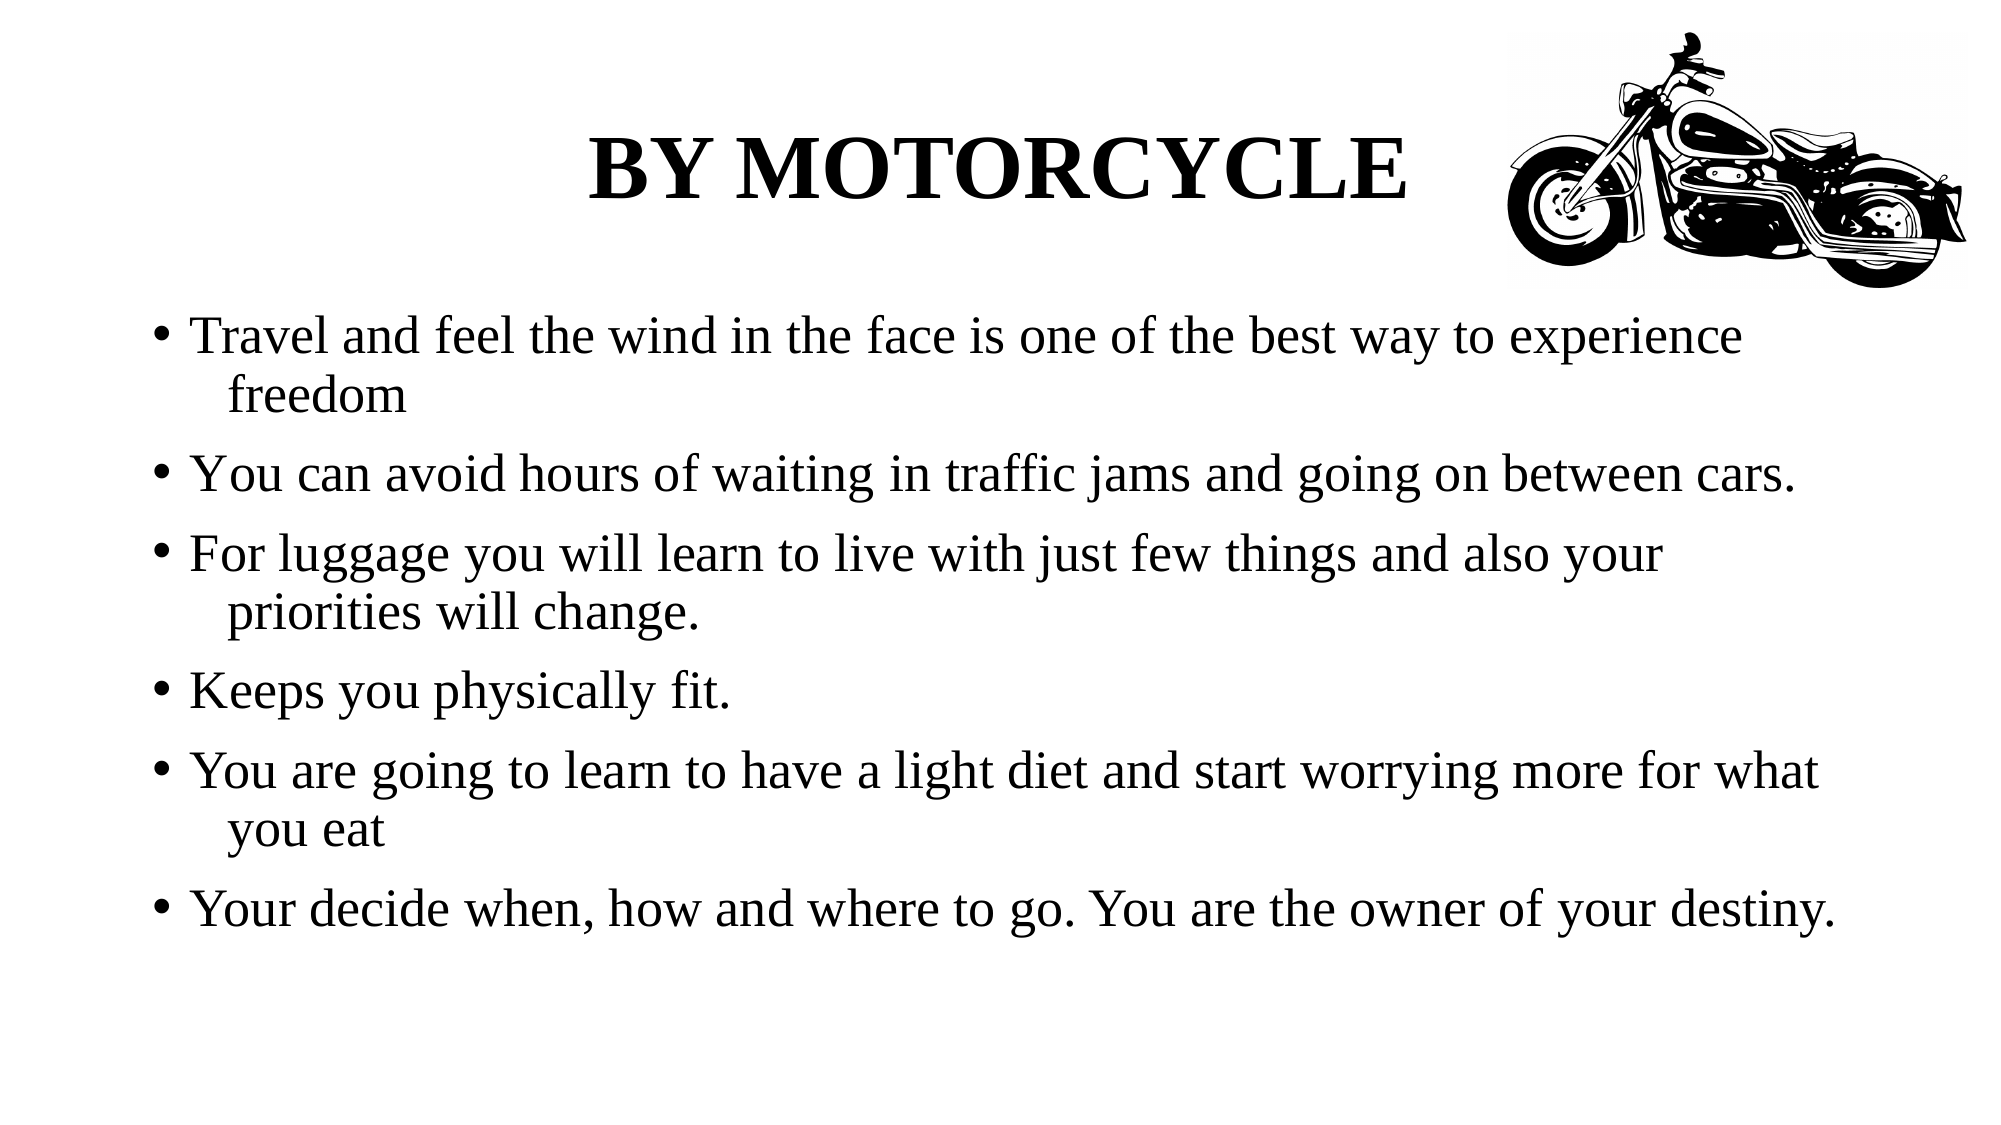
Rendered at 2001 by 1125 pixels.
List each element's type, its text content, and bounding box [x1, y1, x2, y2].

list Travel and feel the wind in the face is one of the best way to experience freedom You can avoid hours of waiting in traffic jams and going on between cars. For luggage you will learn to live with just few things and also your priorities will change. Keeps you physically fit. You are going to learn to have a light diet and start worrying more for what you eat Your decide when, how and where to go. You are the owner of your destiny. [137, 299, 1863, 1014]
picture [1507, 32, 1968, 289]
title BY MOTORCYCLE [137, 59, 1507, 278]
